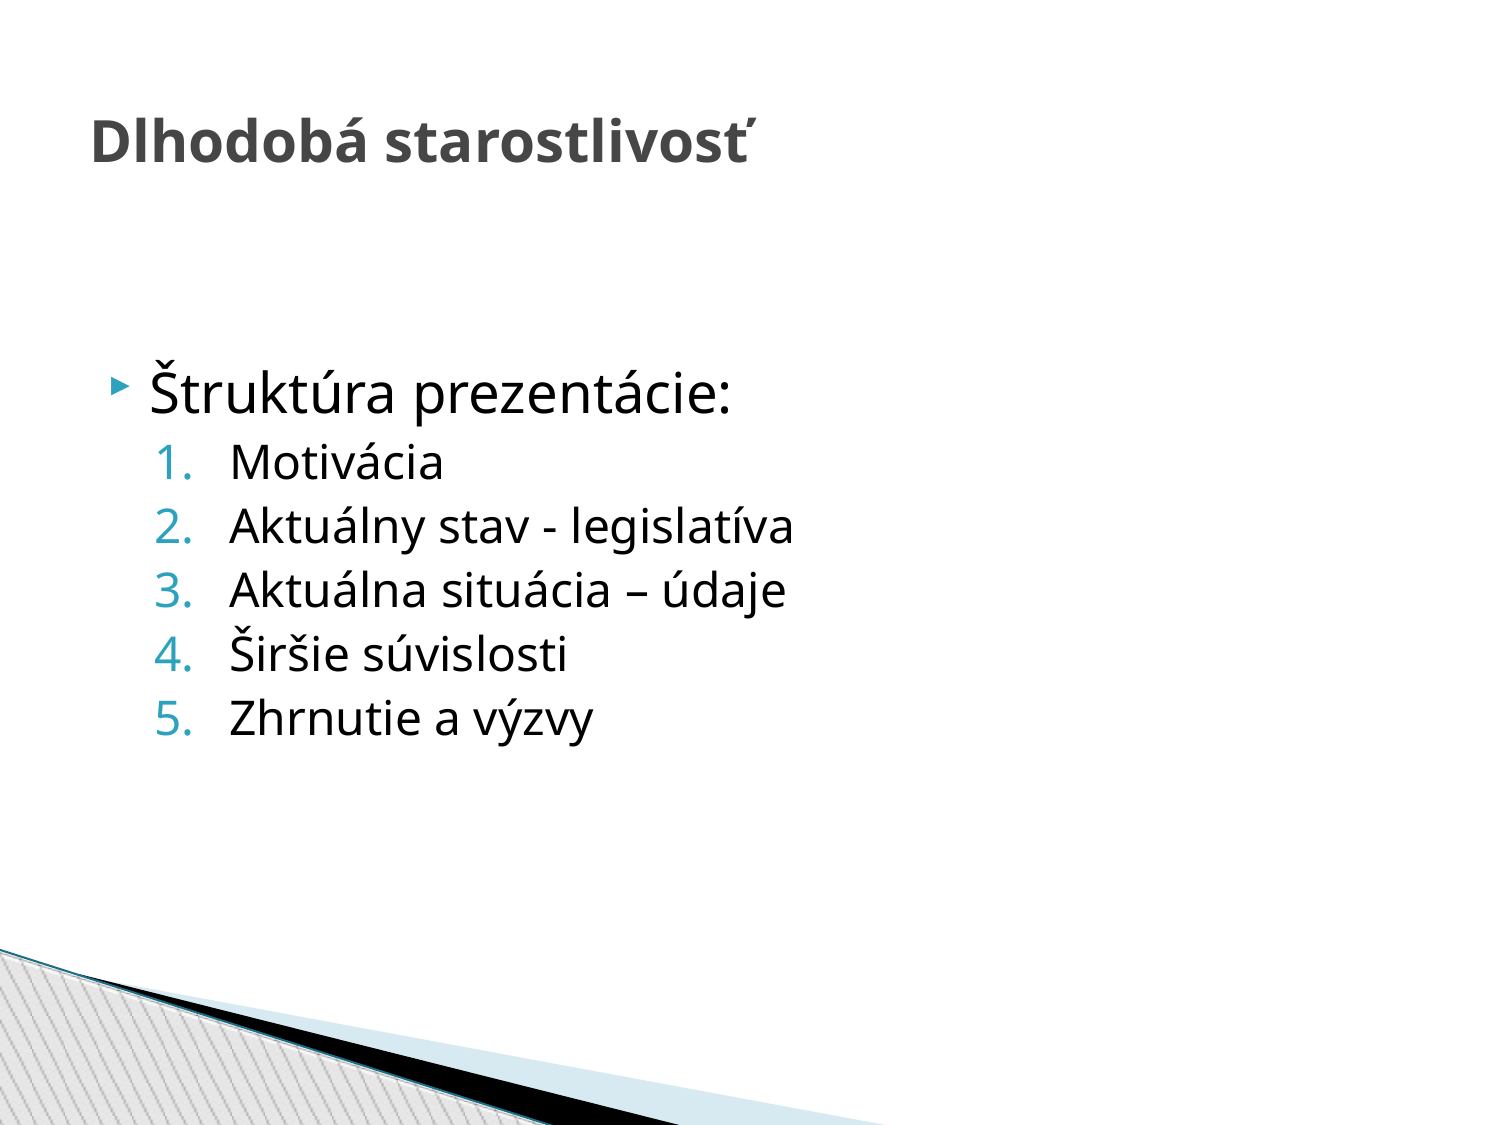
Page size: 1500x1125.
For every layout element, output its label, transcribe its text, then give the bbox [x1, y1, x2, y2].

text_box Štruktúra prezentácie: Motivácia Aktuálny stav - legislatíva Aktuálna situácia – údaje Širšie súvislosti Zhrnutie a výzvy [74, 242, 1425, 986]
text_box Dlhodobá starostlivosť [74, 45, 1425, 233]
